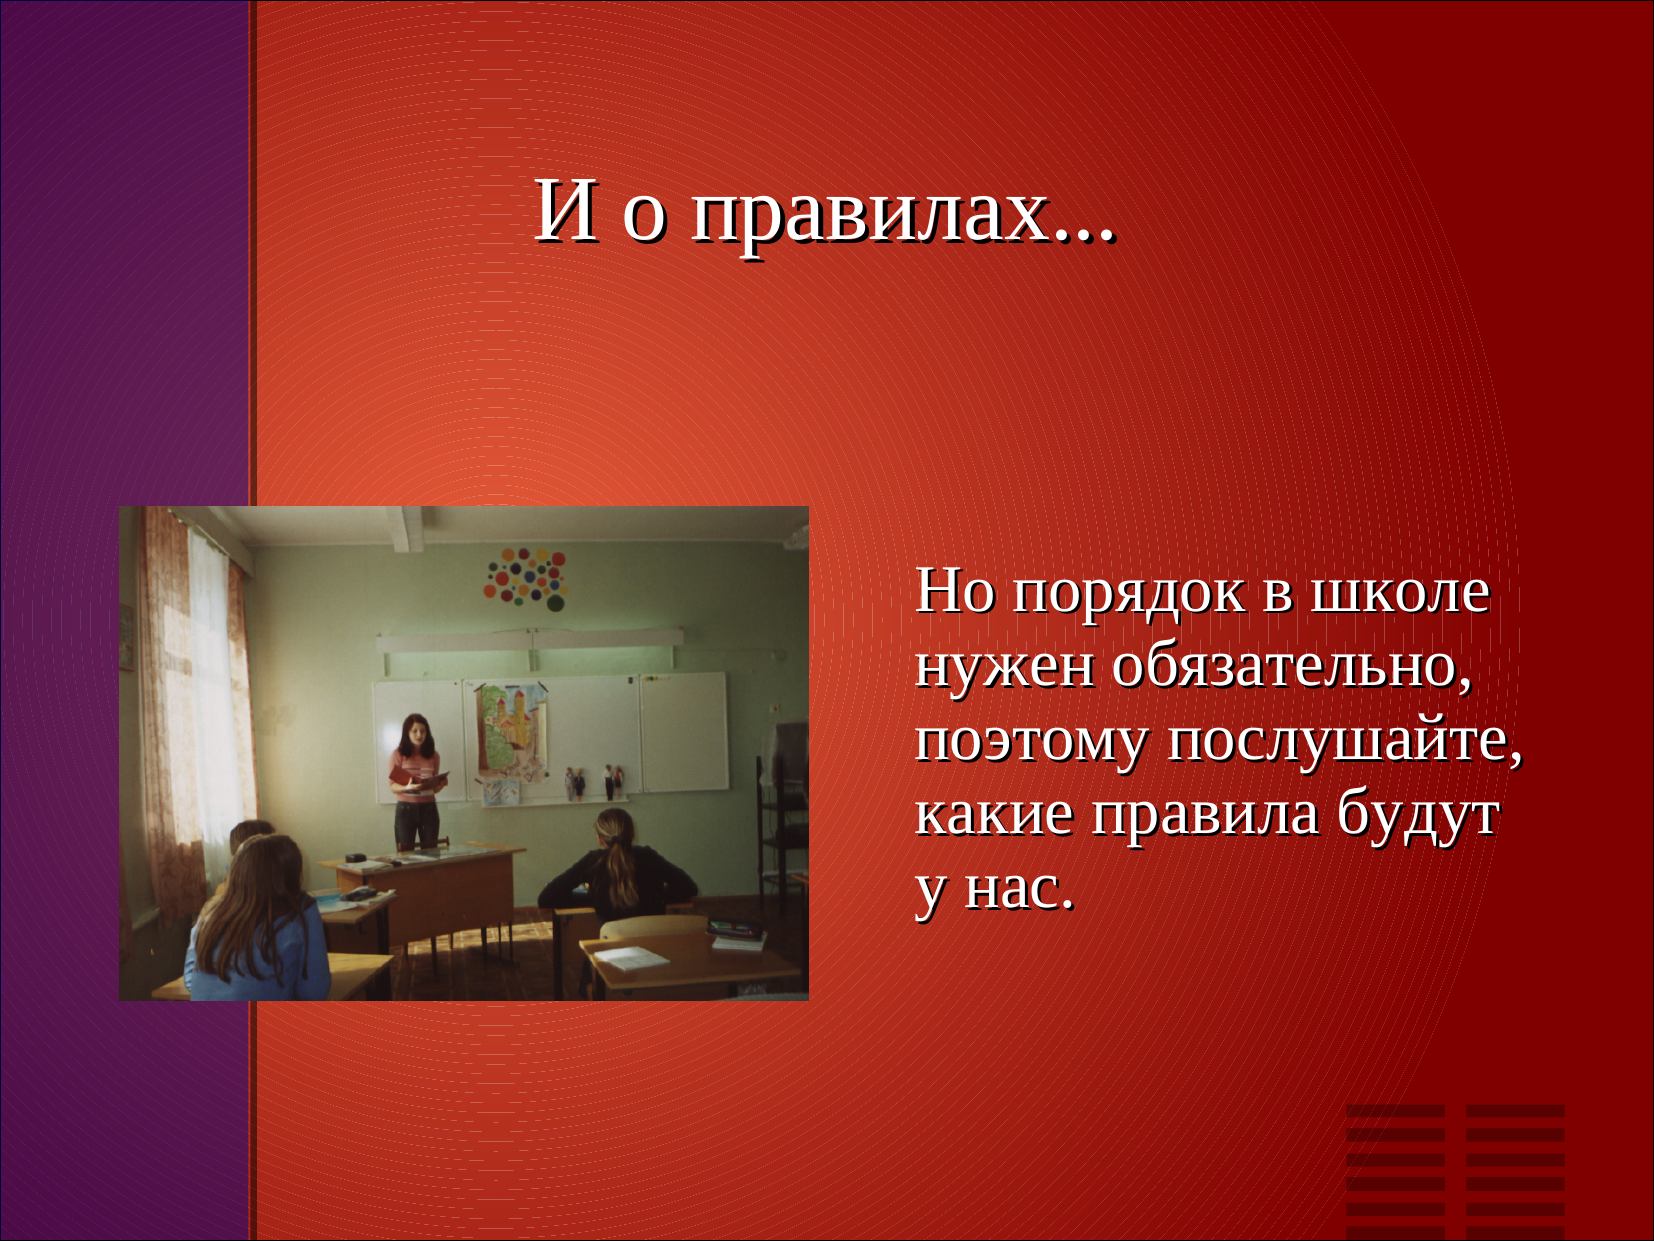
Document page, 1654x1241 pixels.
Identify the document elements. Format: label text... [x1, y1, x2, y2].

title И о правилах... [119, 112, 1533, 305]
list Но порядок в школе нужен обязательно, поэтому послушайте, какие правила будут у нас. [843, 344, 1533, 1149]
picture [119, 506, 809, 1001]
